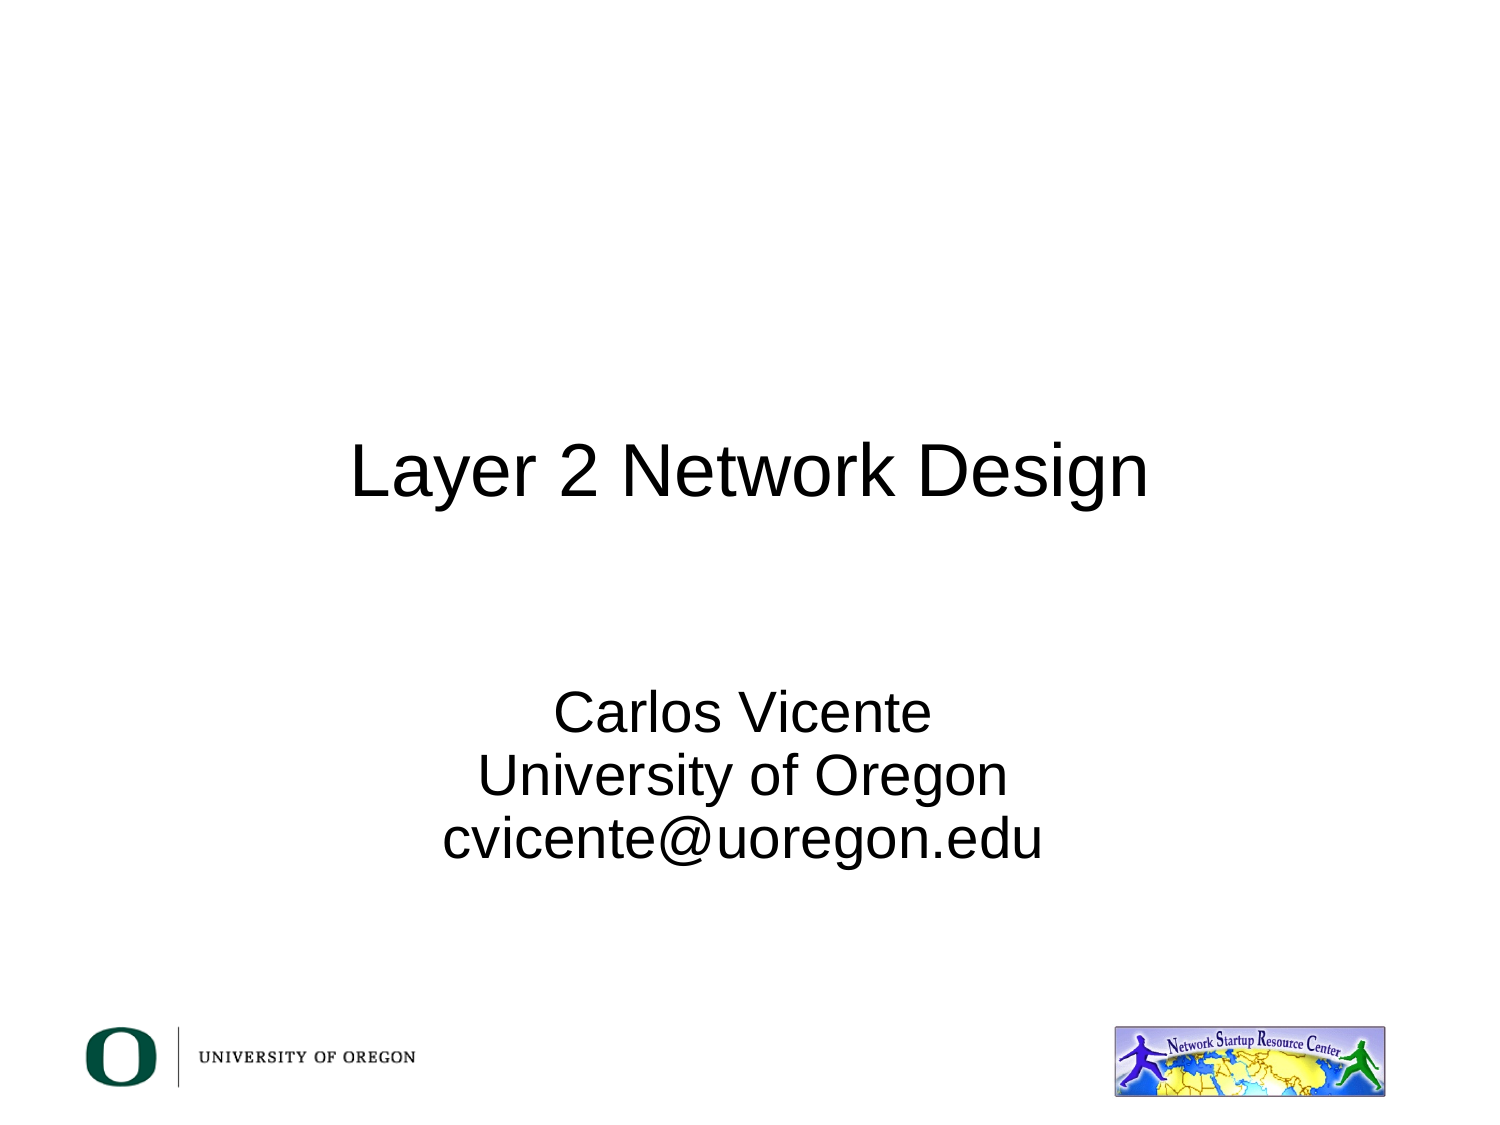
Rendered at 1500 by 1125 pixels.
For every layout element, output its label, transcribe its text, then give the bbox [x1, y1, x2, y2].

text_box Carlos Vicente University of Oregon cvicente@uoregon.edu [262, 674, 1225, 880]
title Layer 2 Network Design [112, 349, 1388, 591]
picture [75, 1024, 426, 1090]
picture [1112, 1024, 1388, 1099]
